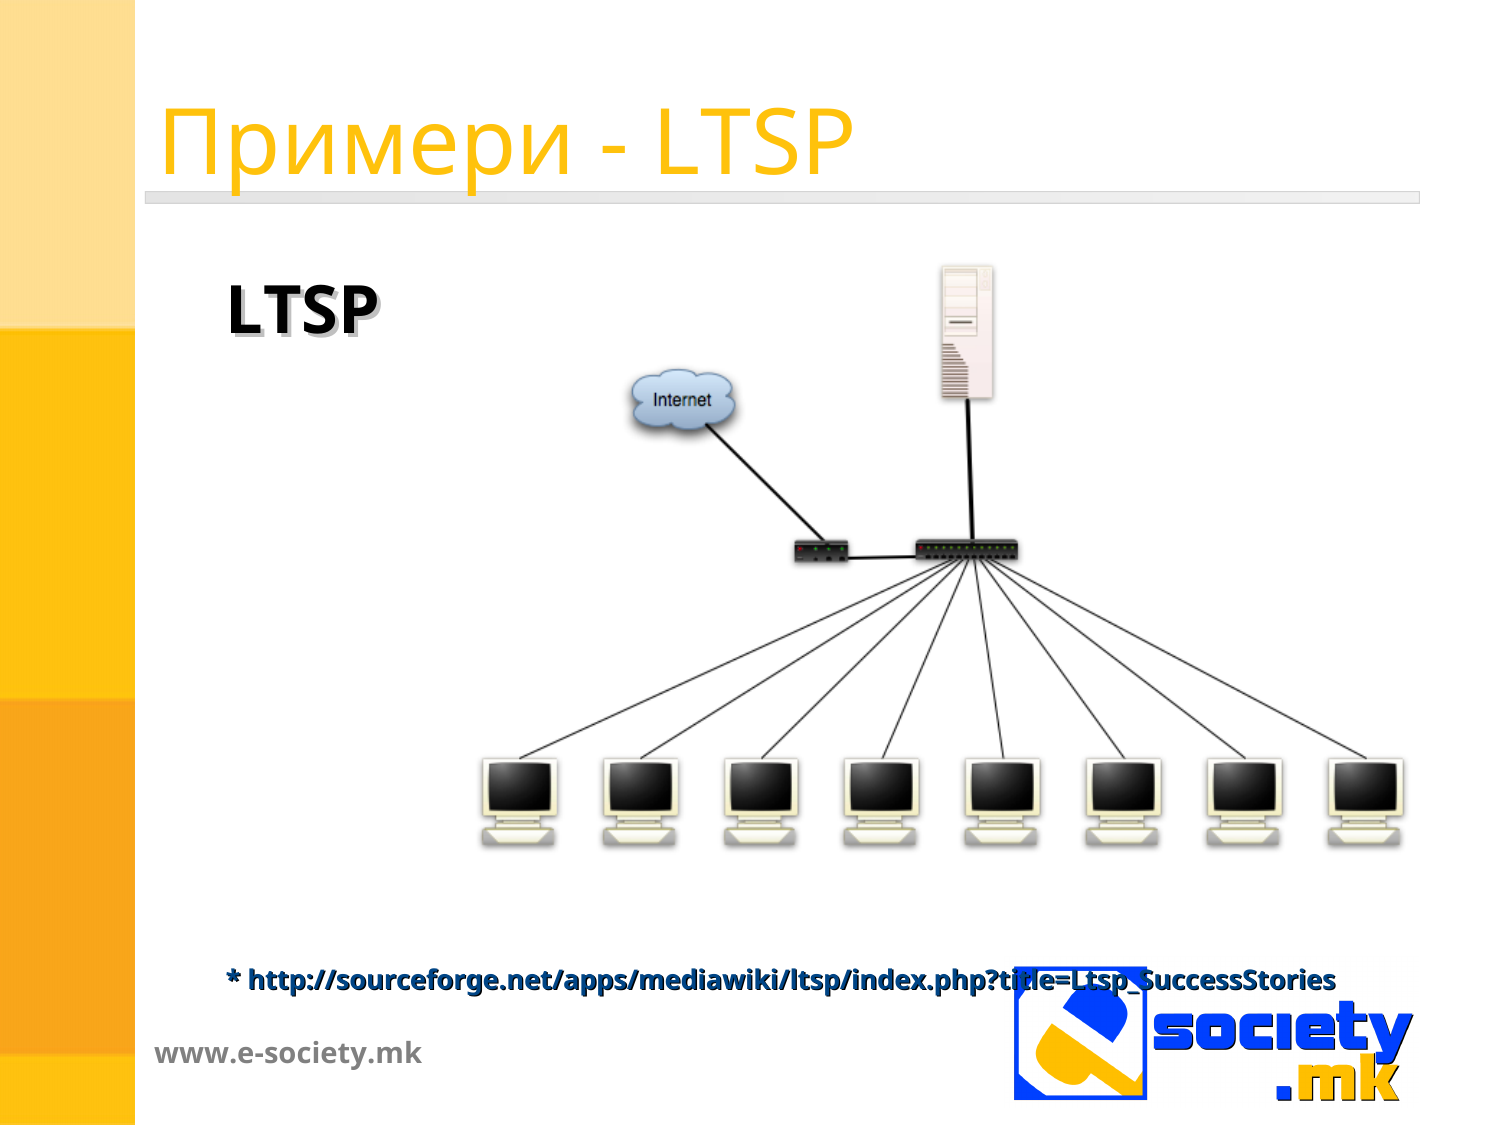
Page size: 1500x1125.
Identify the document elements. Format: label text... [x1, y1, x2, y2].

list LTSP * http://sourceforge.net/apps/mediawiki/ltsp/index.php?title=Ltsp_SuccessStories [169, 262, 1425, 1006]
picture [1004, 1006, 1419, 1108]
picture [0, 0, 135, 1125]
picture [472, 257, 1413, 857]
title Примери - LTSP [134, 0, 1425, 312]
